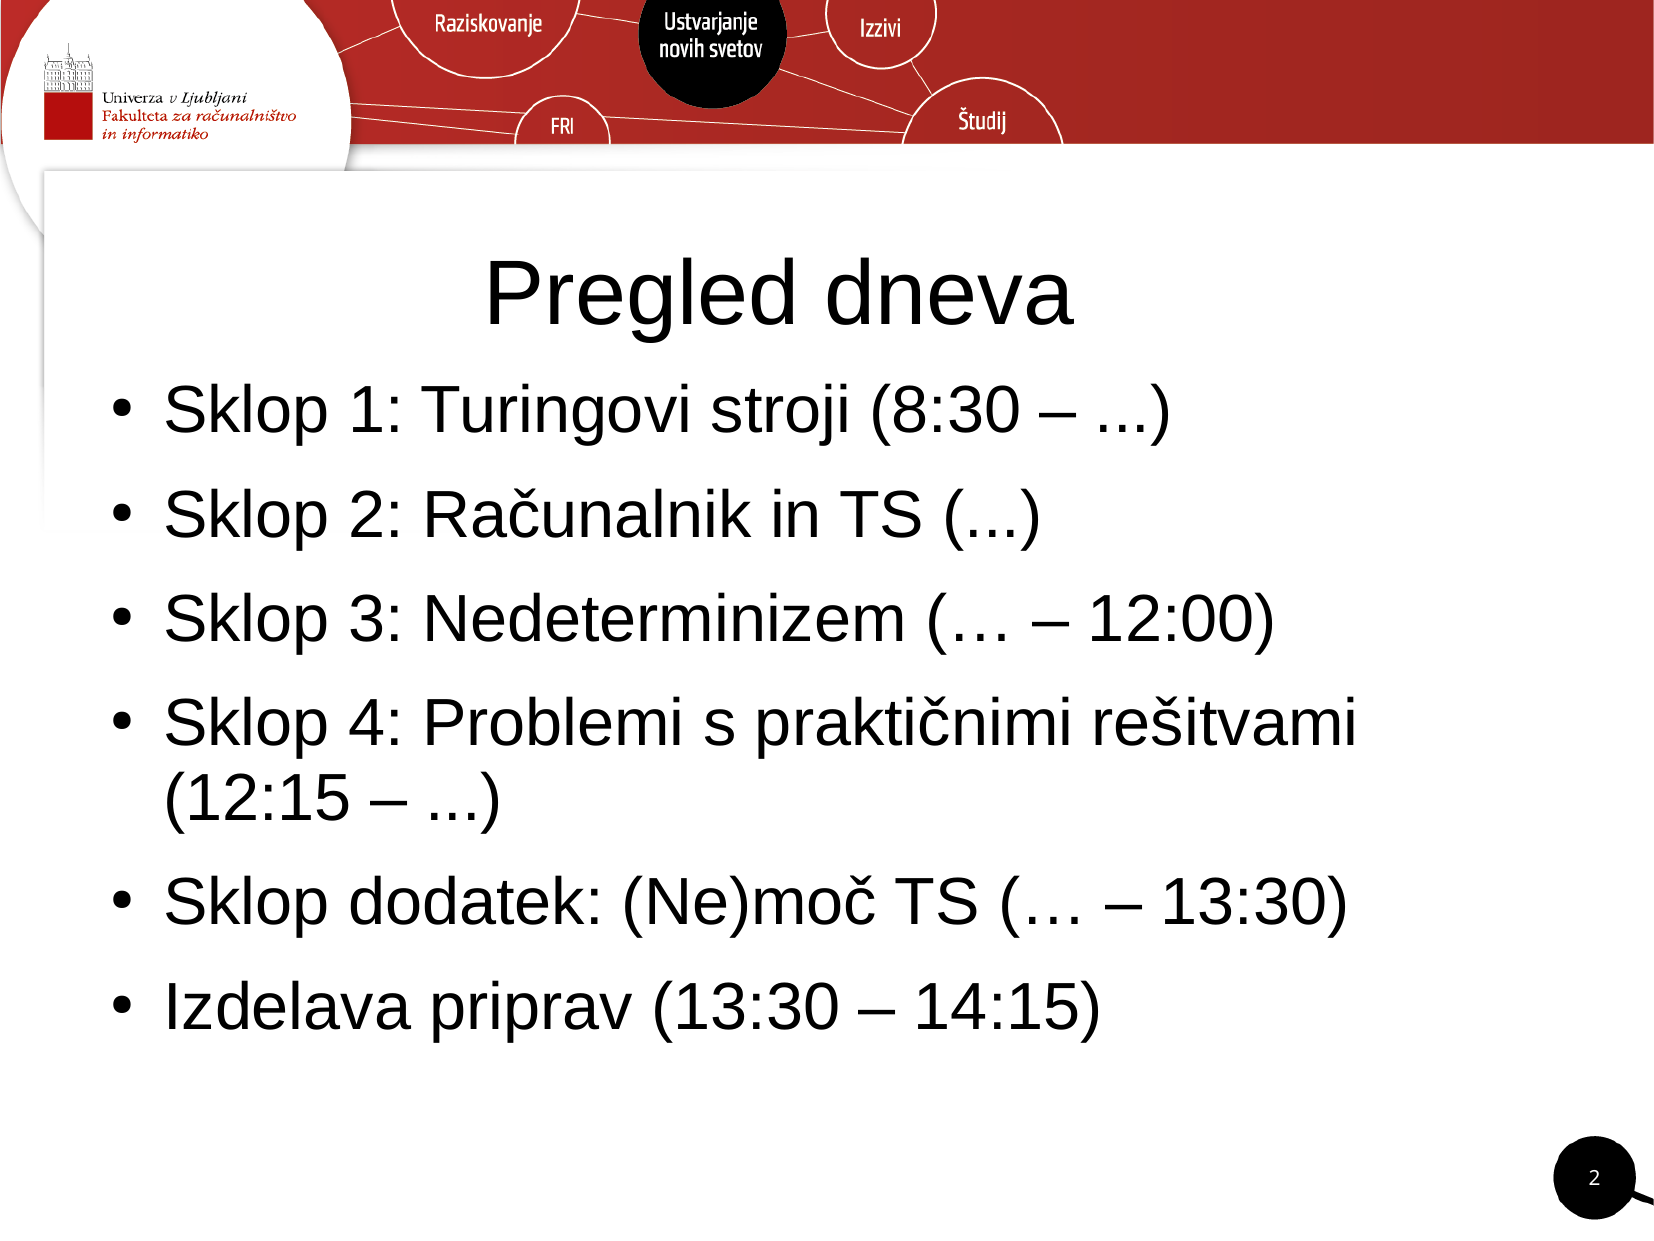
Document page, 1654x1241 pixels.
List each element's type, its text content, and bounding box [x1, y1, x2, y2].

list Sklop 1: Turingovi stroji (8:30 – ...) Sklop 2: Računalnik in TS (...) Sklop 3: Nedeterminizem (… – 12:00) Sklop 4: Problemi s praktičnimi rešitvami (12:15 – ...) Sklop dodatek: (Ne)moč TS (… – 13:30) Izdelava priprav (13:30 – 14:15) [92, 372, 1548, 969]
text_box <številka> [1553, 1145, 1636, 1212]
title Pregled dneva [35, 188, 1524, 397]
picture [0, 0, 1654, 1241]
